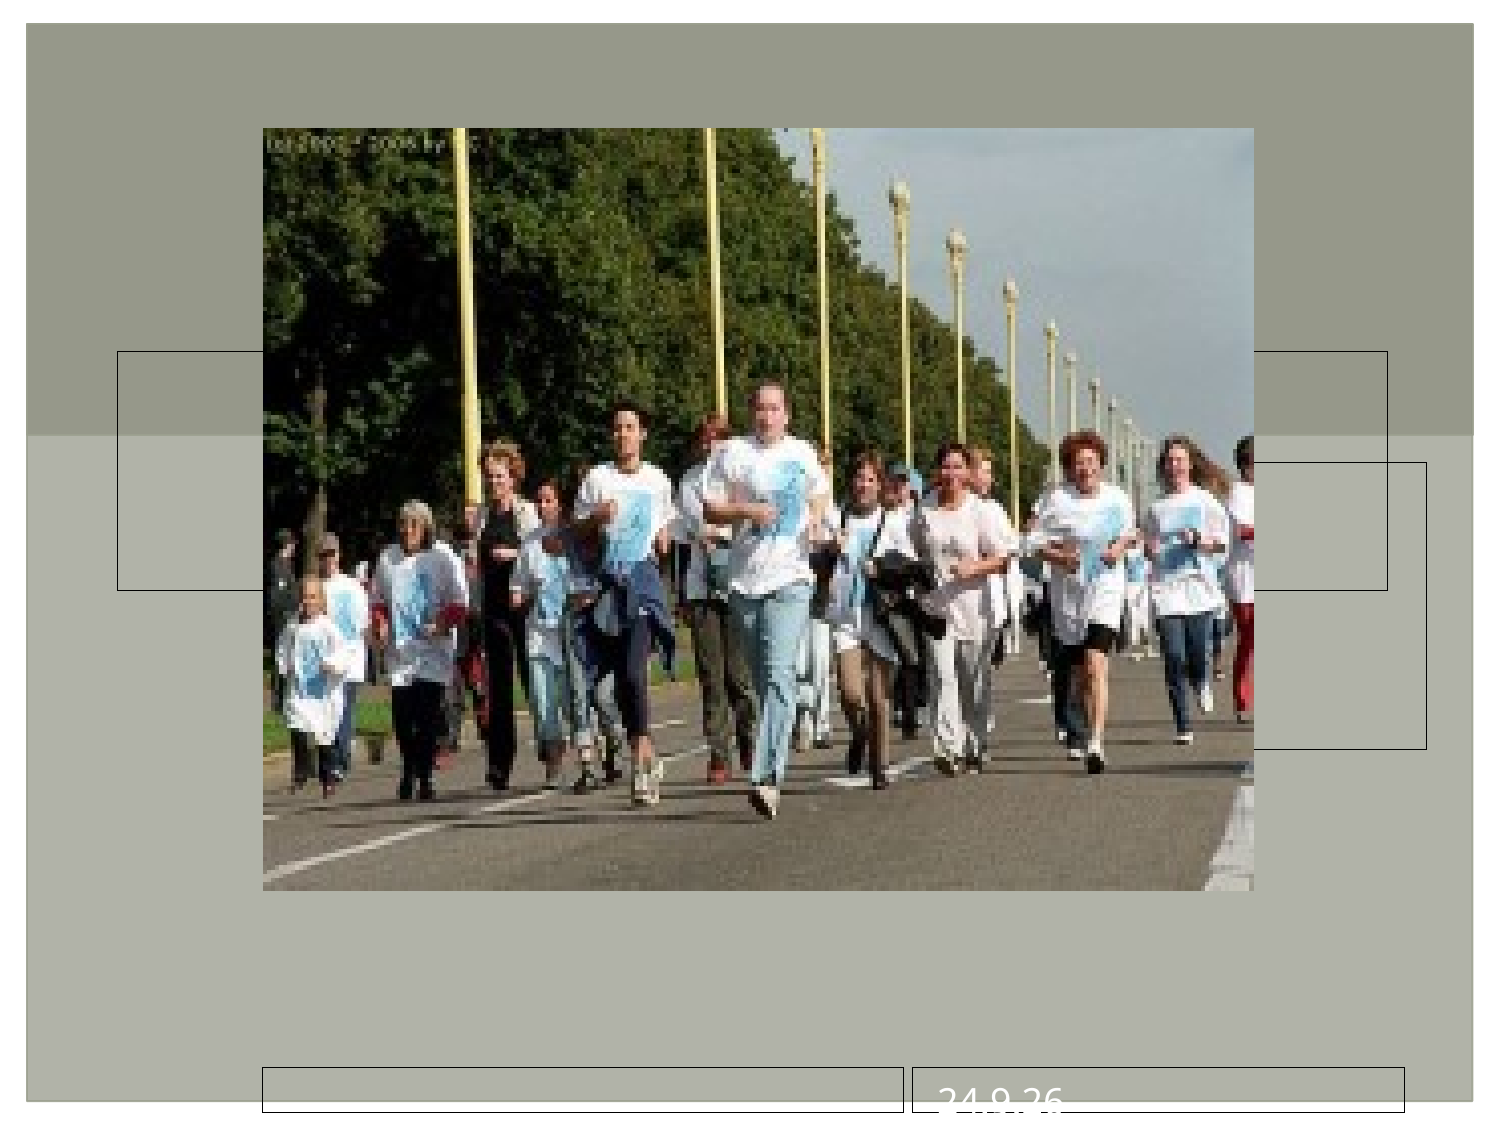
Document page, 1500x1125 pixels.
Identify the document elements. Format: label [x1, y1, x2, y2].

picture [263, 128, 1254, 891]
title [117, 351, 263, 591]
title [1254, 351, 1388, 462]
title [1254, 463, 1388, 591]
